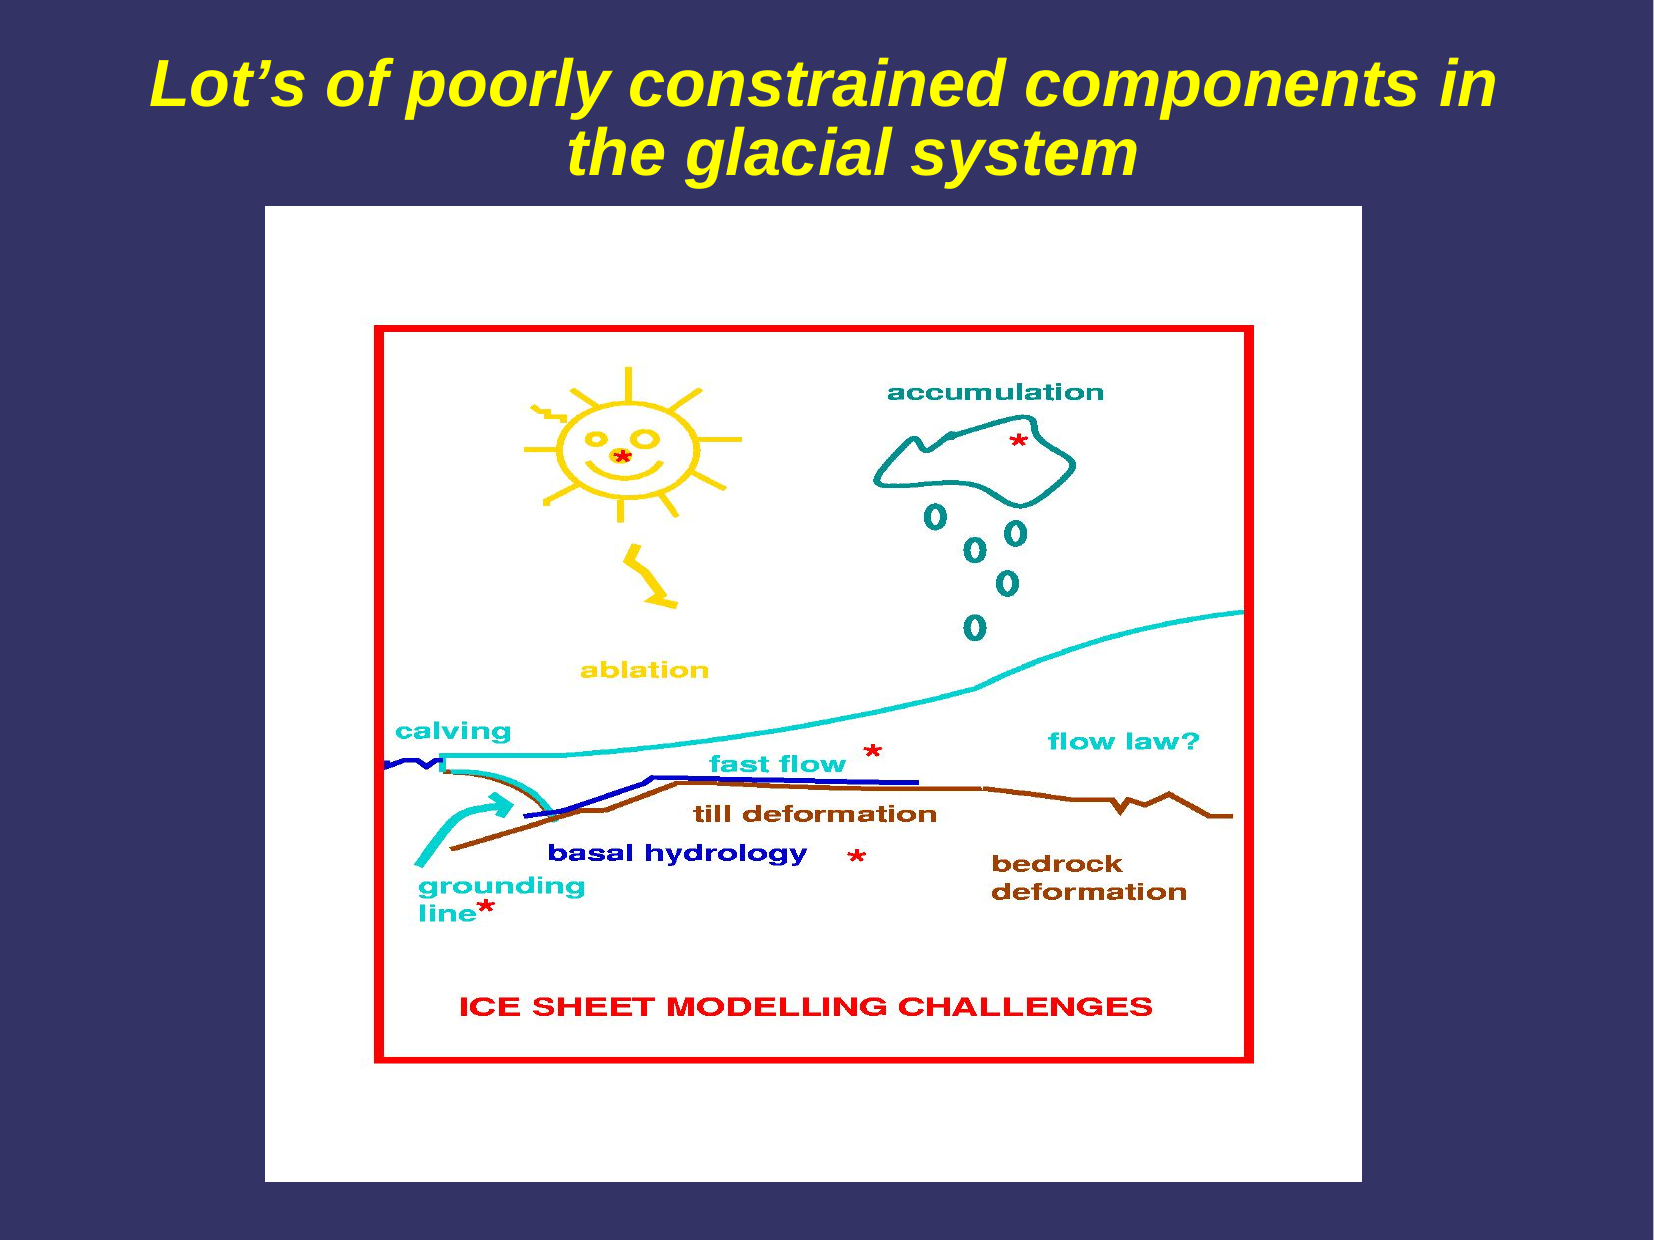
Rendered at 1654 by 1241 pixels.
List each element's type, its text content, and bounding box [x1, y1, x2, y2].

picture [265, 206, 1362, 1182]
title Lot’s of poorly constrained components in the glacial system [118, 10, 1531, 305]
